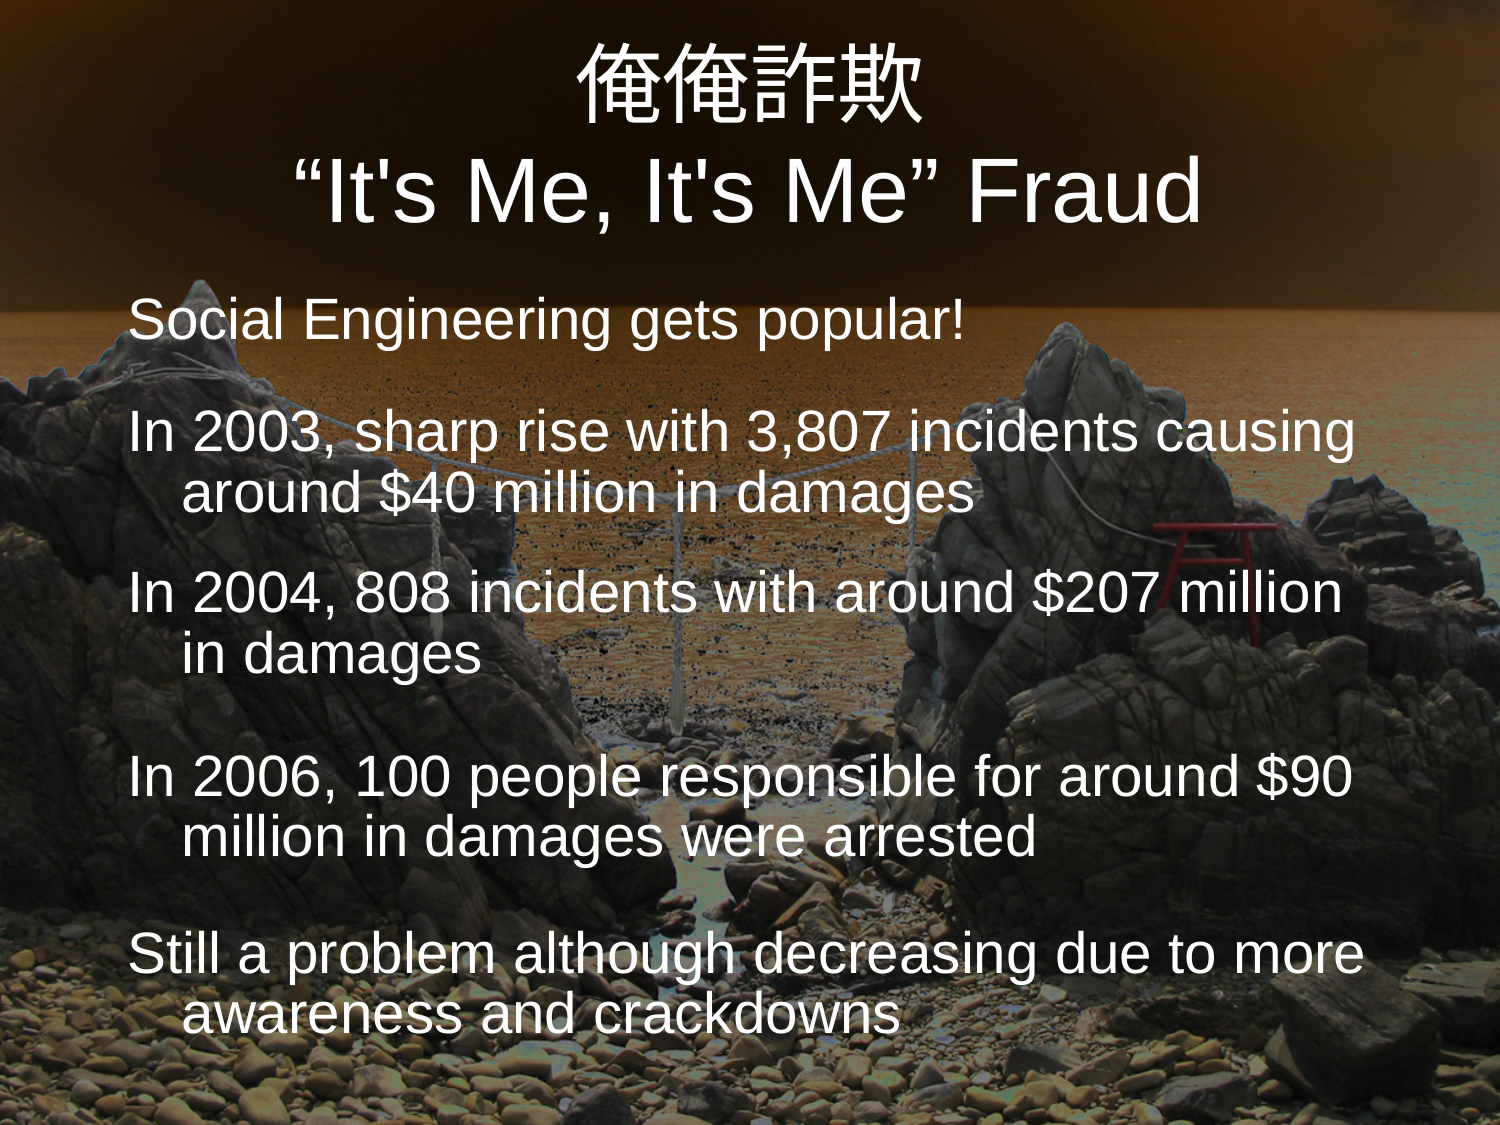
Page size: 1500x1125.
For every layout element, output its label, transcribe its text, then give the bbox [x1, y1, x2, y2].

list Social Engineering gets popular! [112, 283, 1388, 395]
text_box In 2003, sharp rise with 3,807 incidents causing around $40 million in damages [112, 395, 1388, 557]
text_box In 2006, 100 people responsible for around $90 million in damages were arrested [112, 740, 1388, 916]
picture [0, 0, 1500, 1125]
title 俺俺詐欺 [112, 0, 1388, 176]
text_box In 2004, 808 incidents with around $207 million in damages [112, 557, 1388, 733]
text_box Still a problem although decreasing due to more awareness and crackdowns [112, 917, 1388, 1093]
title “It's Me, It's Me” Fraud [112, 176, 1388, 283]
